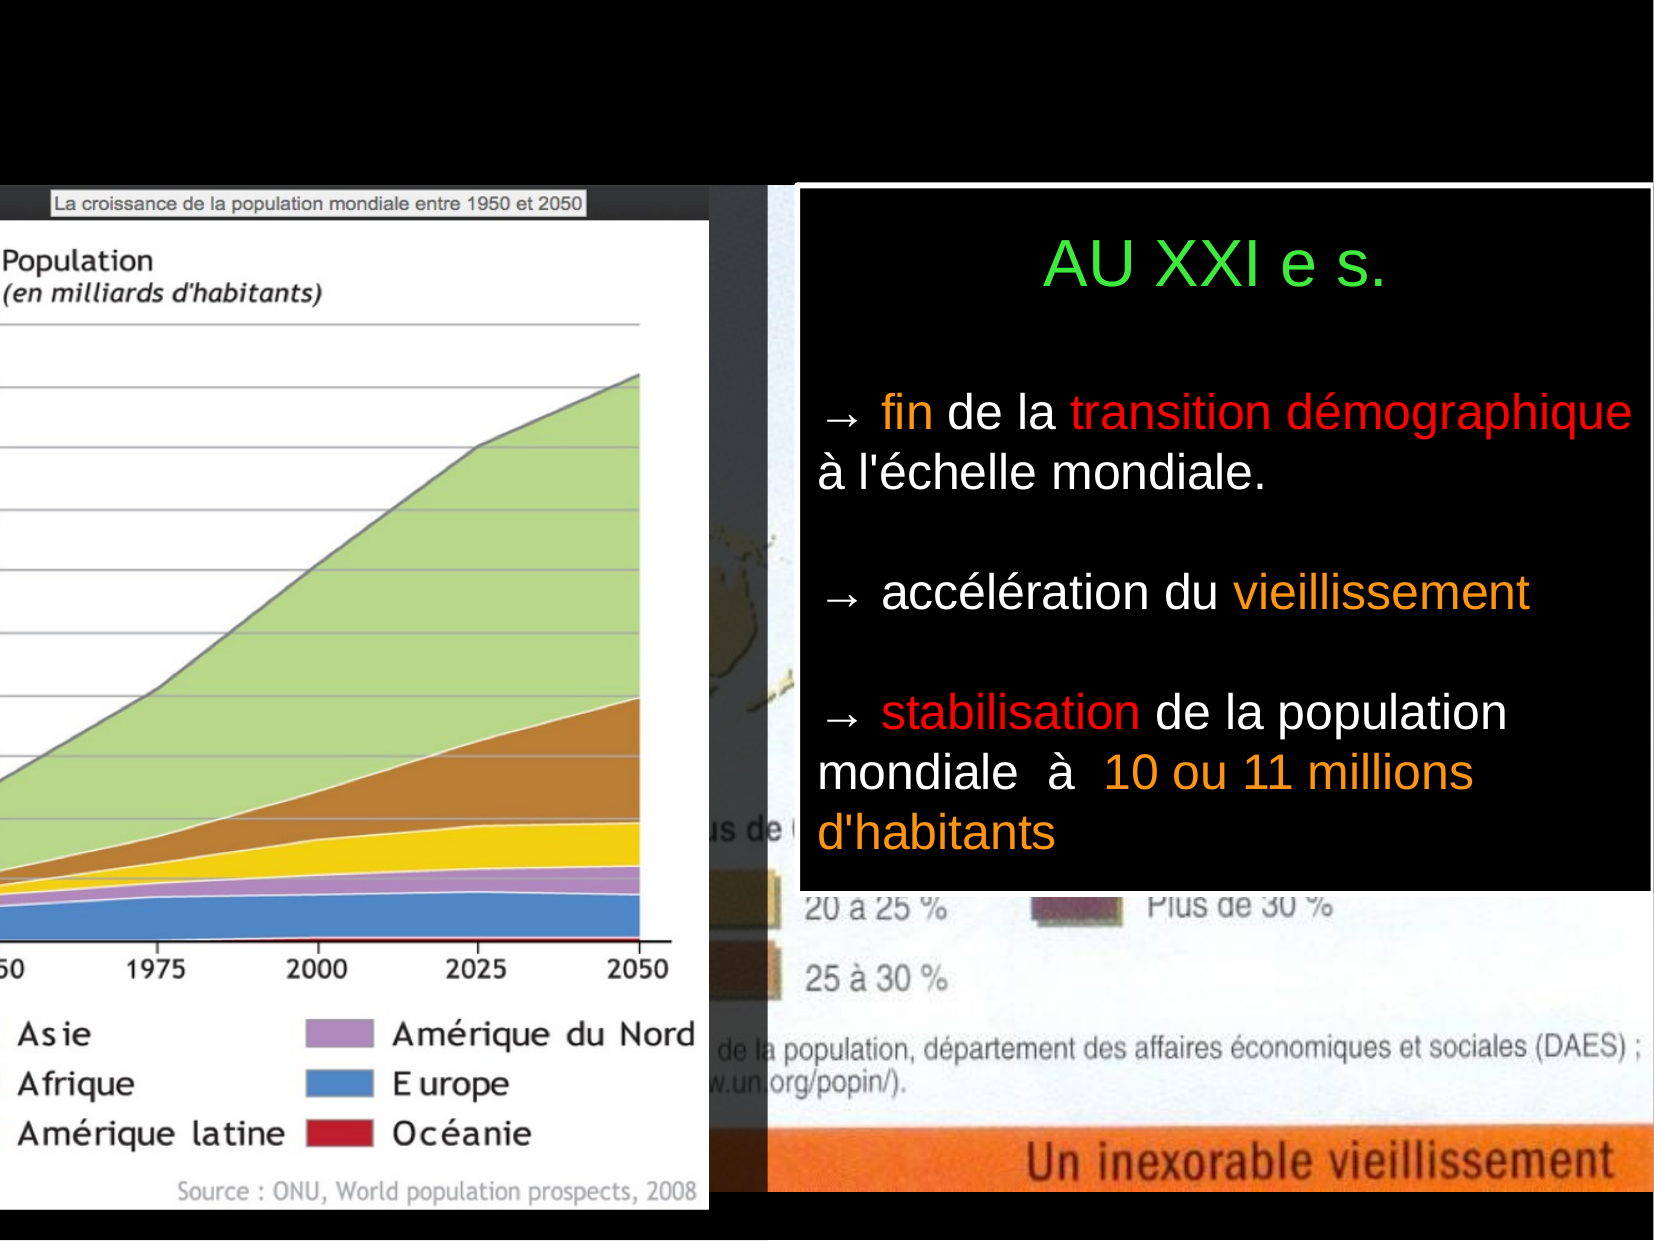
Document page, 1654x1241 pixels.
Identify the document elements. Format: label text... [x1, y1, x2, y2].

picture [768, 185, 1654, 1192]
text_box AU XXI e s. → fin de la transition démographique à l'échelle mondiale. → accélération du vieillissement → stabilisation de la population mondiale à 10 ou 11 millions d'habitants [797, 185, 1654, 895]
text_box [0, 177, 768, 1241]
picture [0, 185, 709, 1211]
